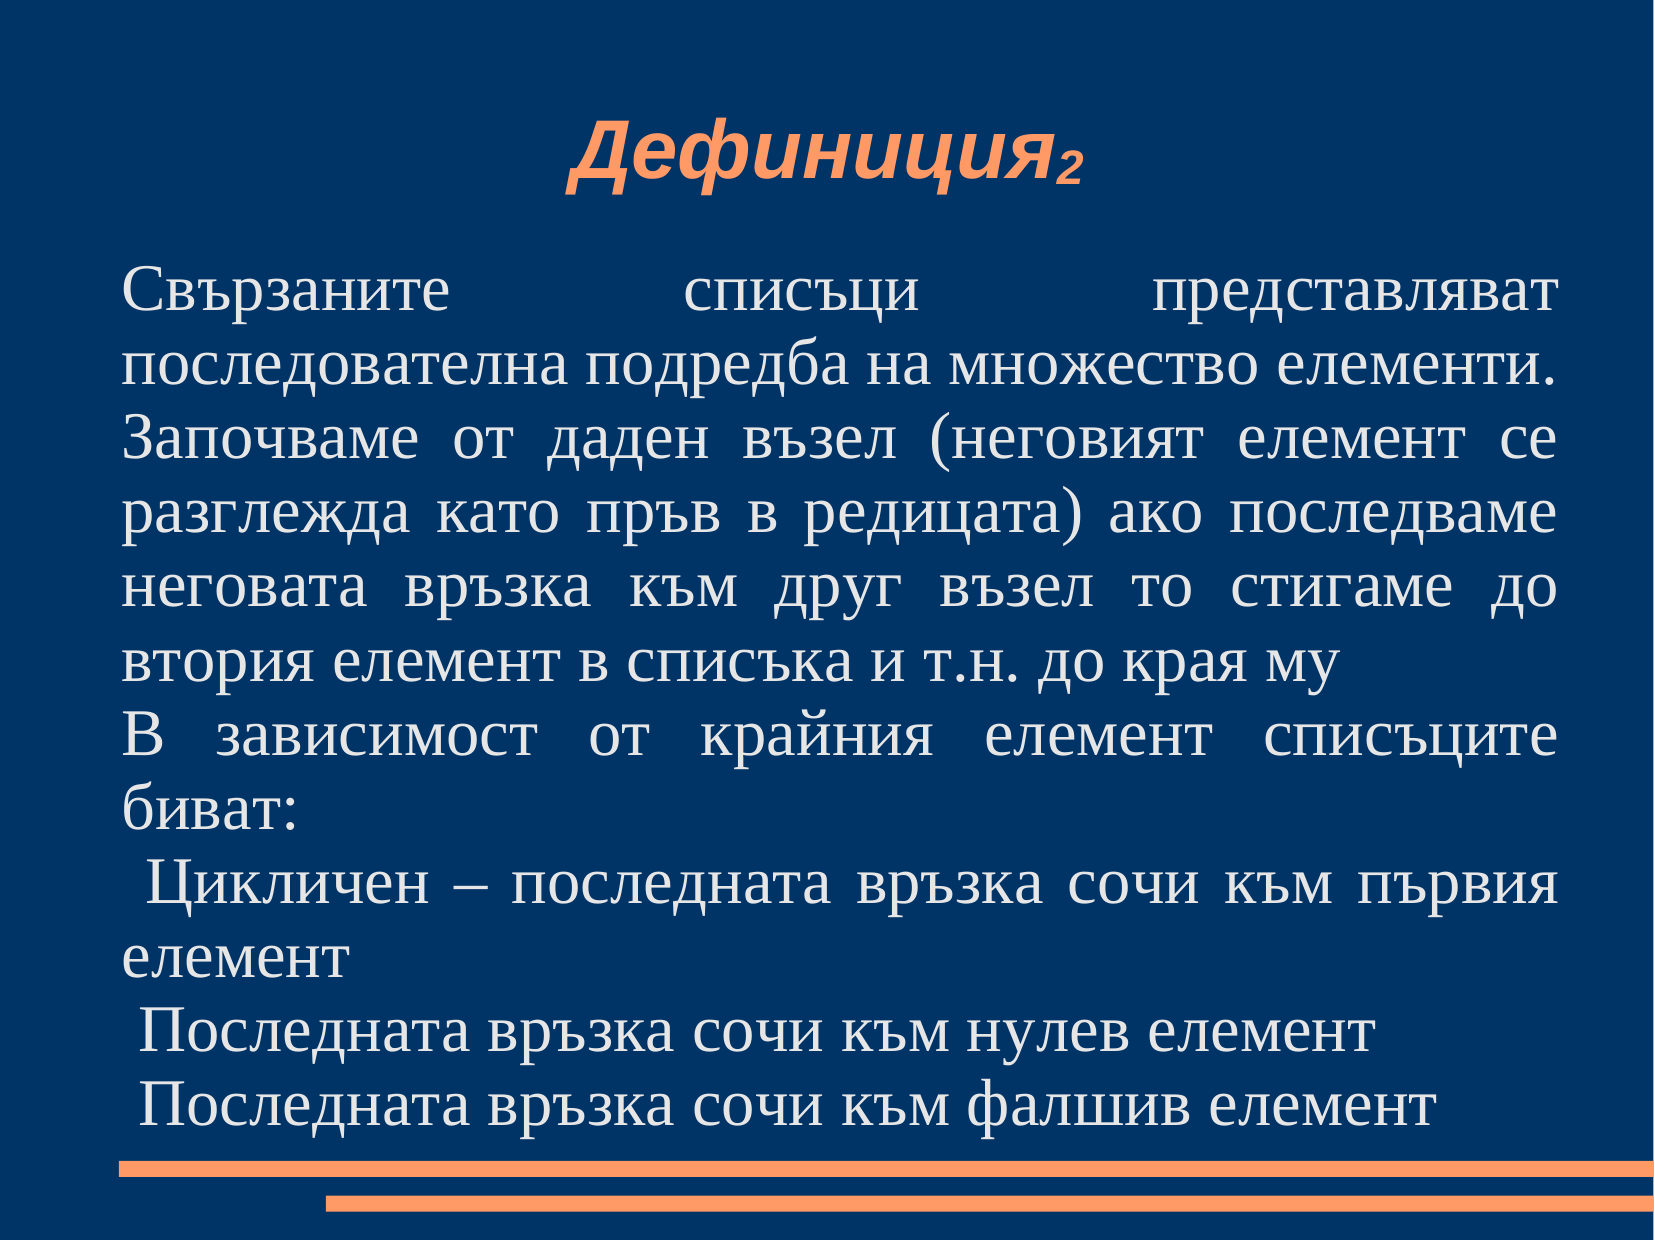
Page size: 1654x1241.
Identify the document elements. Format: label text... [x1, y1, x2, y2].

title Дефиниция2 [121, 46, 1534, 251]
list Свързаните списъци представляват последователна подредба на множество елементи. Започваме от даден възел (неговият елемент се разглежда като пръв в редицата) ако последваме неговата връзка към друг възел то стигаме до втория елемент в списъка и т.н. до края му В зависимост от крайния елемент списъците биват: Цикличен – последната връзка сочи към първия елемент Последната връзка сочи към нулев елемент Последната връзка сочи към фалшив елемент [121, 251, 1561, 1140]
